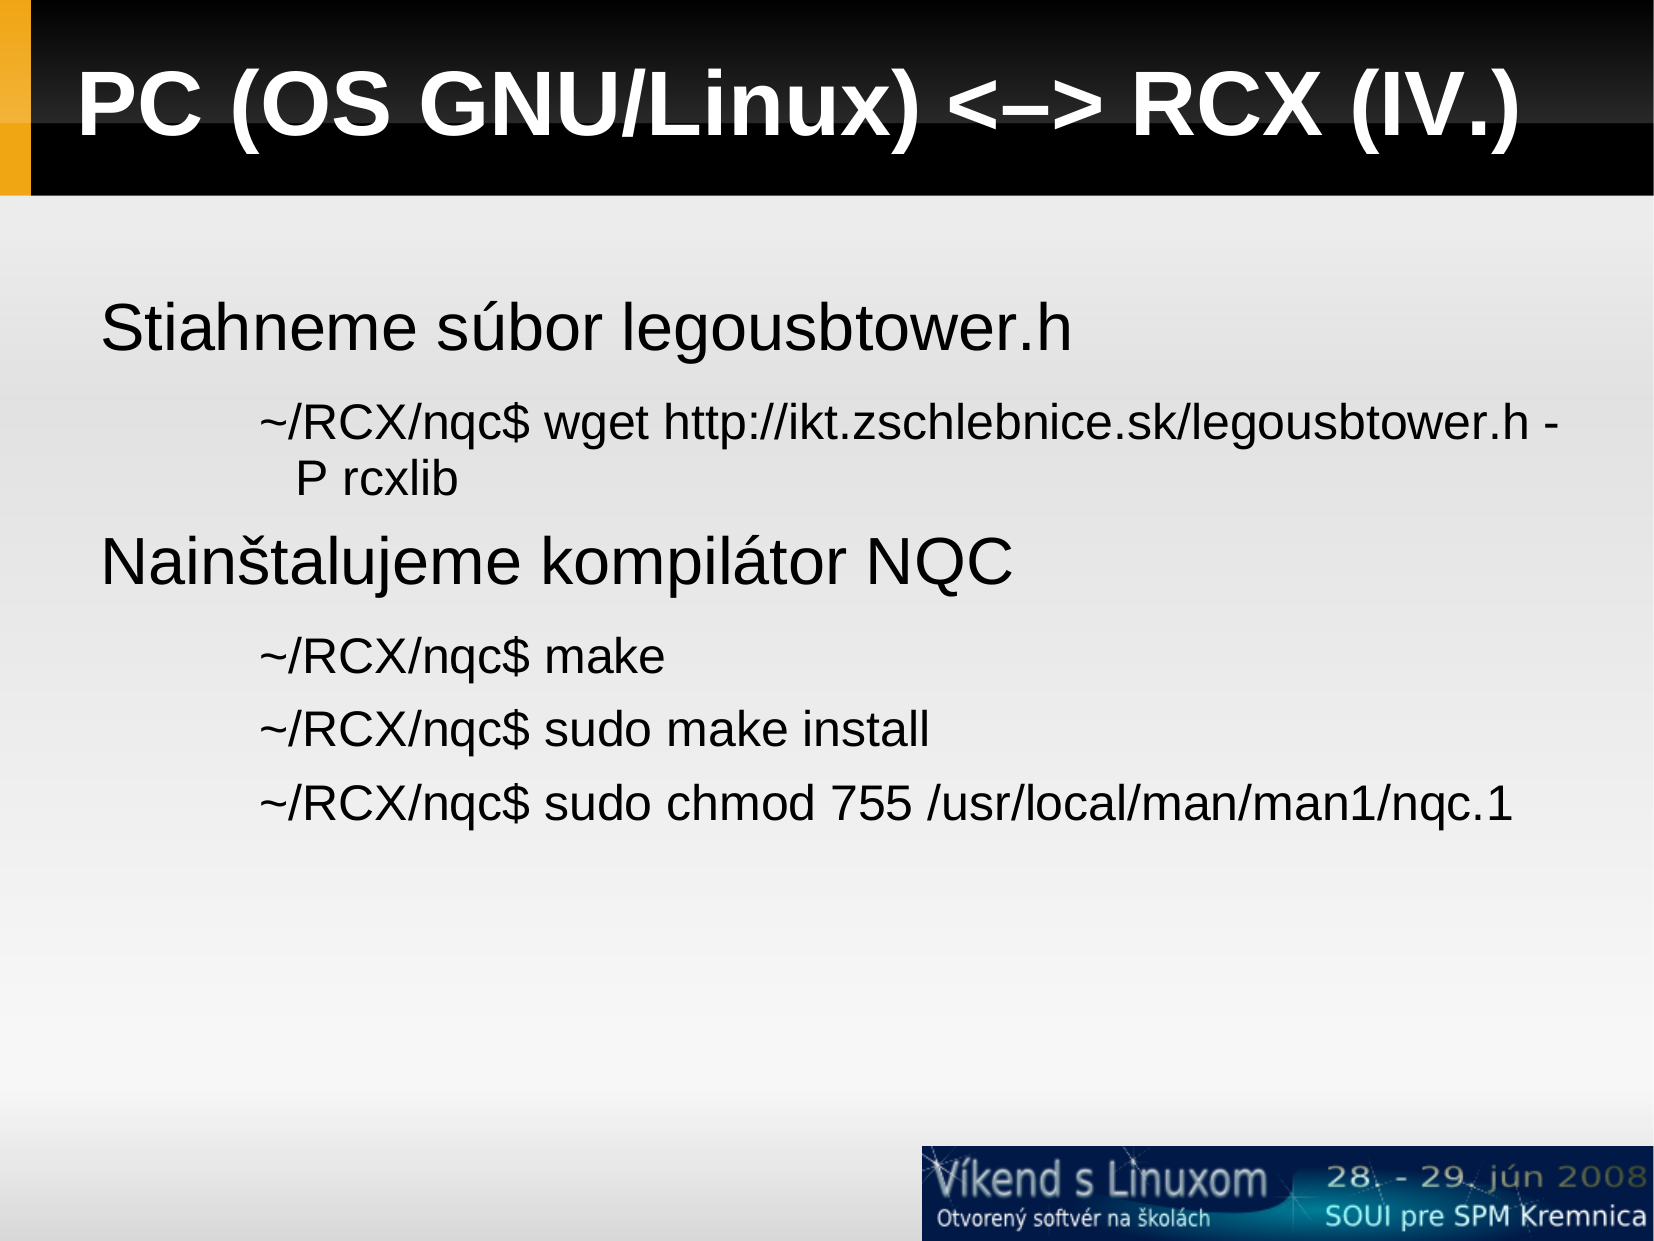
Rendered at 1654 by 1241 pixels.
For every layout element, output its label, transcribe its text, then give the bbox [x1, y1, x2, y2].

picture [0, 0, 1654, 1241]
list Stiahneme súbor legousbtower.h ~/RCX/nqc$ wget http://ikt.zschlebnice.sk/legousbtower.h -P rcxlib Nainštalujeme kompilátor NQC ~/RCX/nqc$ make ~/RCX/nqc$ sudo make install ~/RCX/nqc$ sudo chmod 755 /usr/local/man/man1/nqc.1 [82, 290, 1571, 1109]
title PC (OS GNU/Linux) <–> RCX (IV.) [76, 0, 1565, 208]
